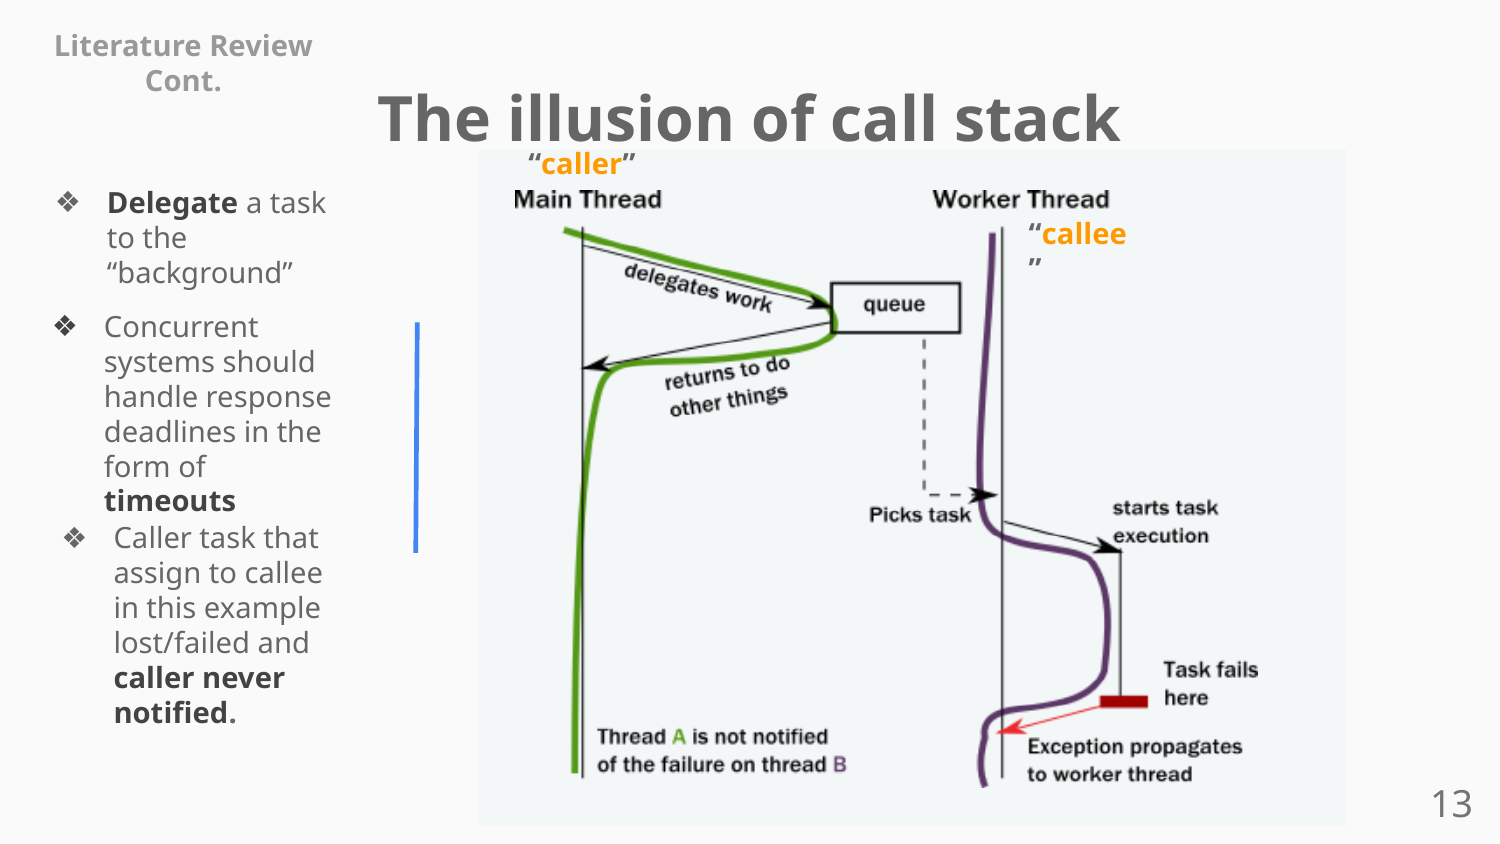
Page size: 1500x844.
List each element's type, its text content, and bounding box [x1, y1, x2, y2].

text_box “caller” [513, 118, 654, 208]
text_box “callee” [1013, 206, 1154, 295]
text_box Literature Review Cont. [8, 12, 359, 93]
text_box Caller task that assign to callee in this example lost/failed and caller never notified. [23, 504, 364, 754]
picture [479, 149, 1346, 826]
slide_number 13 [1398, 770, 1489, 835]
text_box Concurrent systems should handle response deadlines in the form of timeouts [13, 292, 354, 542]
text_box The illusion of call stack [0, 26, 1500, 162]
text_box Delegate a task to the “background” [16, 168, 370, 286]
